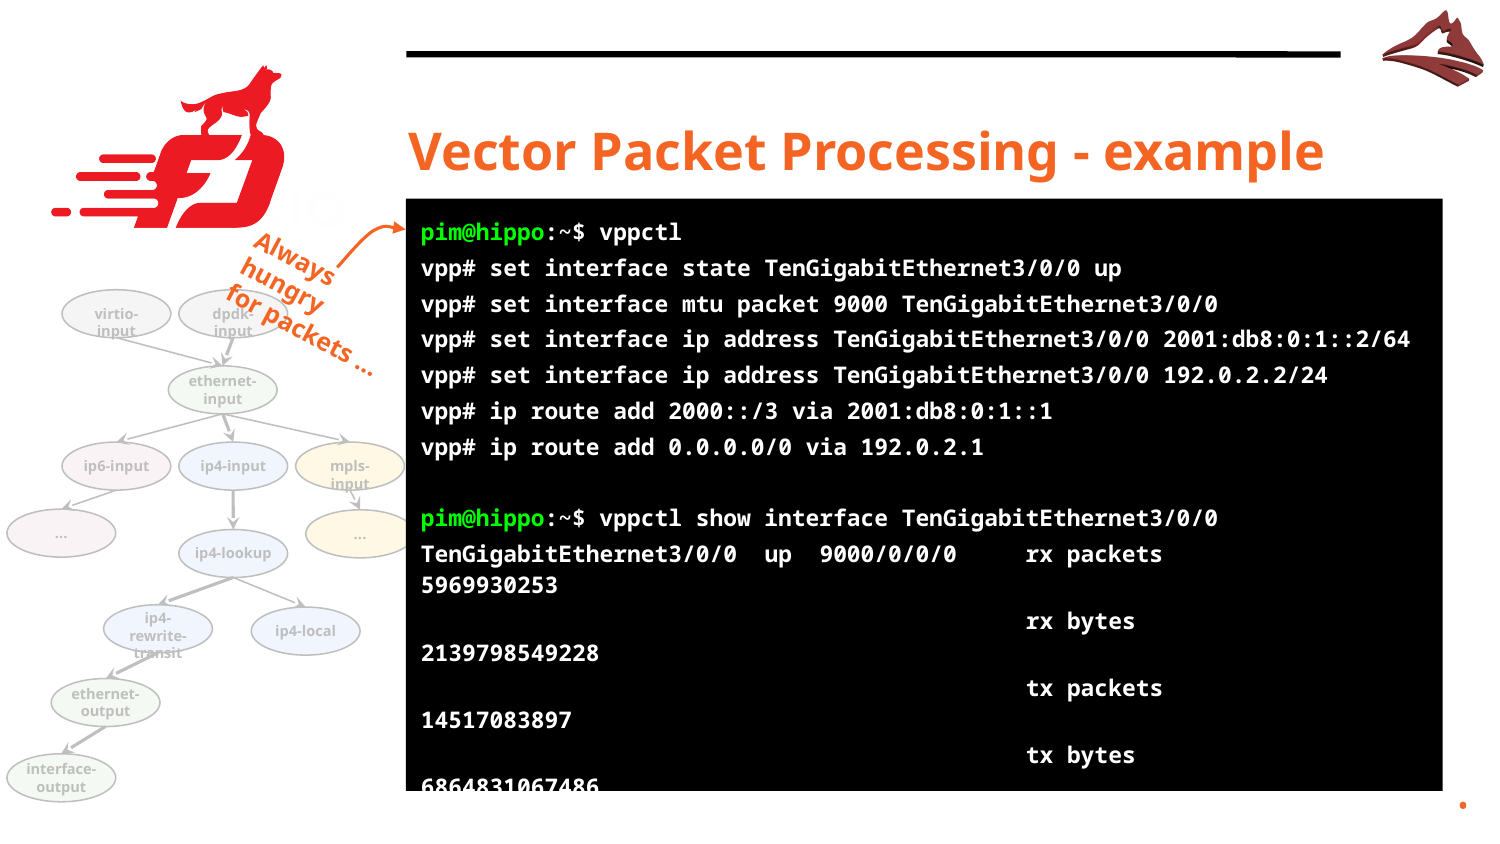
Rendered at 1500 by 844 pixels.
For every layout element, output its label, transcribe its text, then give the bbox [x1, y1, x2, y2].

picture [51, 65, 344, 228]
text_box ip4-local [345, 643, 361, 655]
text_box Always hungry for packets … [201, 203, 434, 403]
title Vector Packet Processing - example [393, 94, 1431, 199]
text_box [6, 253, 405, 818]
text_box • [1442, 772, 1496, 838]
list pim@hippo:~$ vppctl vpp# set interface state TenGigabitEthernet3/0/0 up vpp# set interface mtu packet 9000 TenGigabitEthernet3/0/0 vpp# set interface ip address TenGigabitEthernet3/0/0 2001:db8:0:1::2/64 vpp# set interface ip address TenGigabitEthernet3/0/0 192.0.2.2/24 vpp# ip route add 2000::/3 via 2001:db8:0:1::1 vpp# ip route add 0.0.0.0/0 via 192.0.2.1 pim@hippo:~$ vppctl show interface TenGigabitEthernet3/0/0 TenGigabitEthernet3/0/0 up 9000/0/0/0 rx packets 5969930253 rx bytes 2139798549228 tx packets 14517083897 tx bytes 6864831067486 drops 945 ip4 3862409855 ip6 2107502378 [405, 198, 1443, 791]
picture [1382, 10, 1484, 87]
